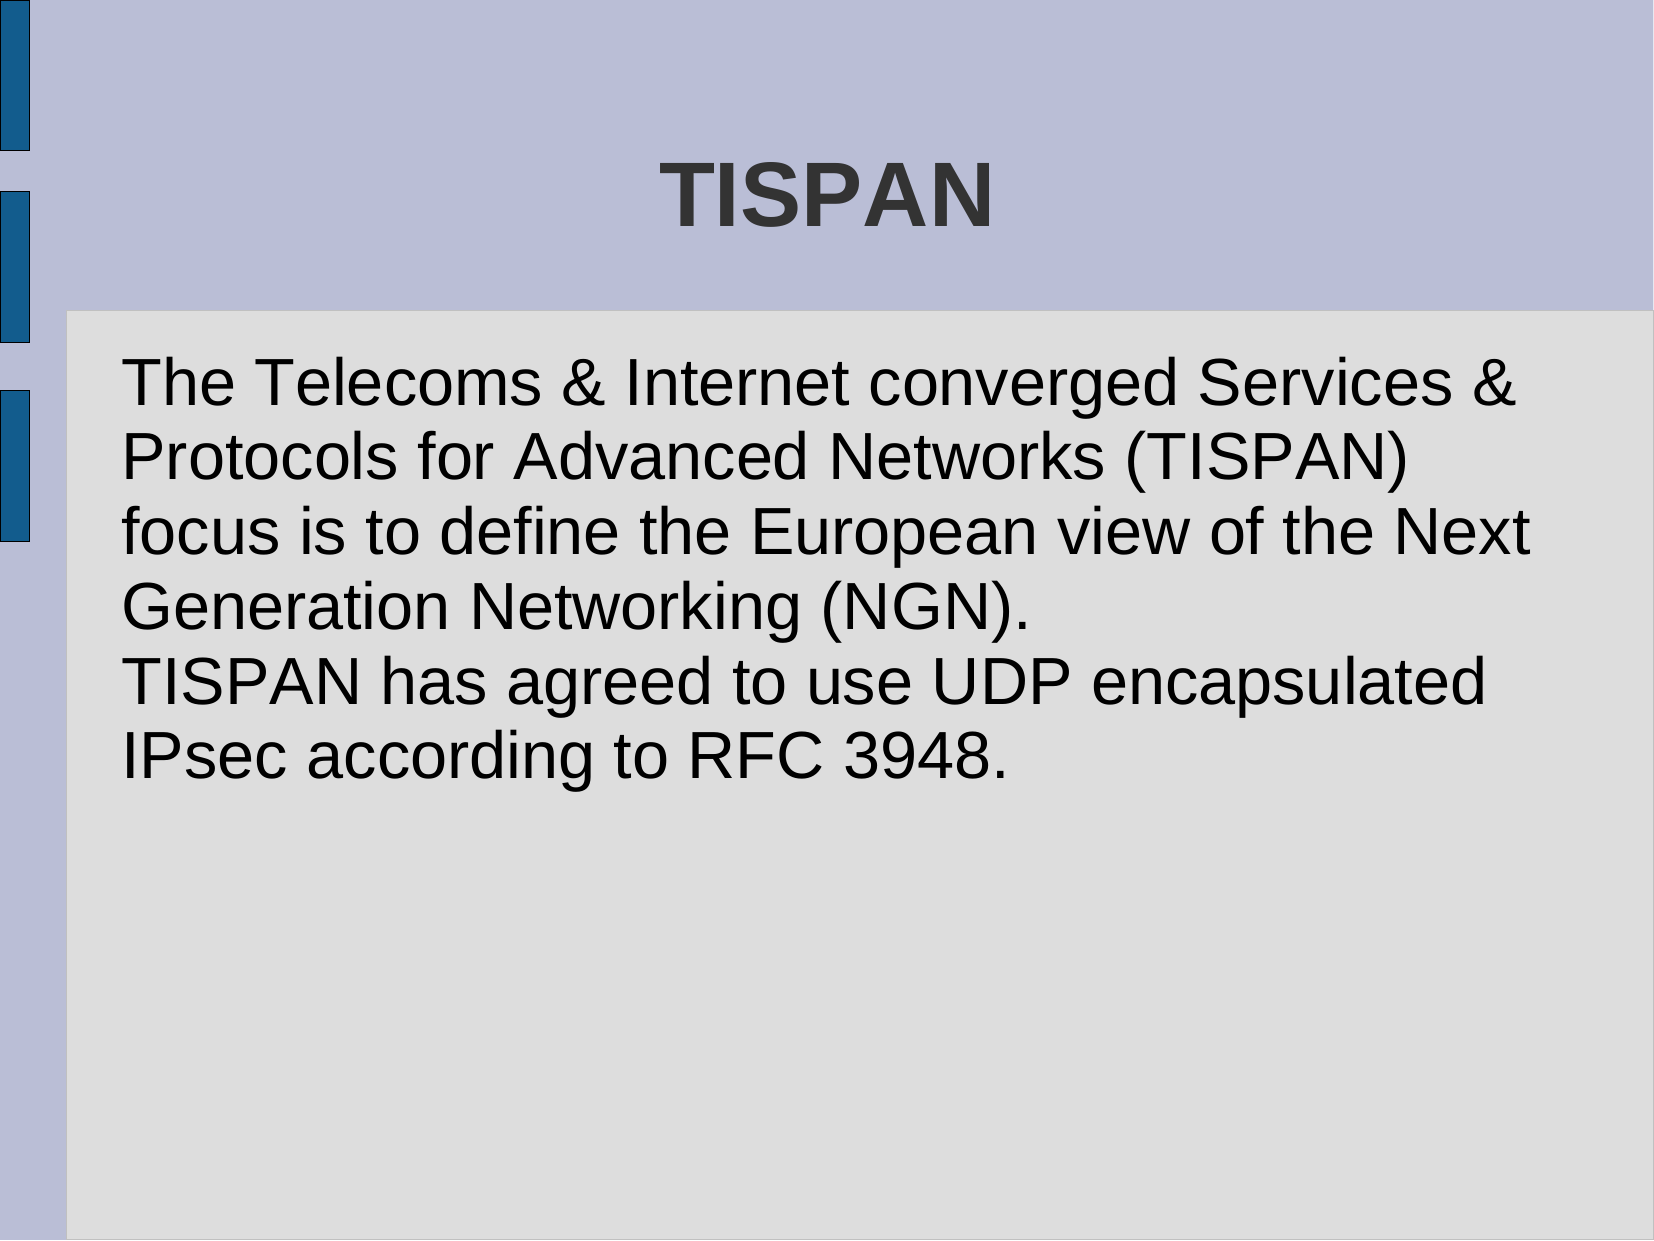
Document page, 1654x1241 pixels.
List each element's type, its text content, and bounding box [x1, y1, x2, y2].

title TISPAN [121, 91, 1534, 299]
list The Telecoms & Internet converged Services & Protocols for Advanced Networks (TISPAN) focus is to define the European view of the Next Generation Networking (NGN). TISPAN has agreed to use UDP encapsulated IPsec according to RFC 3948. [121, 344, 1534, 1127]
